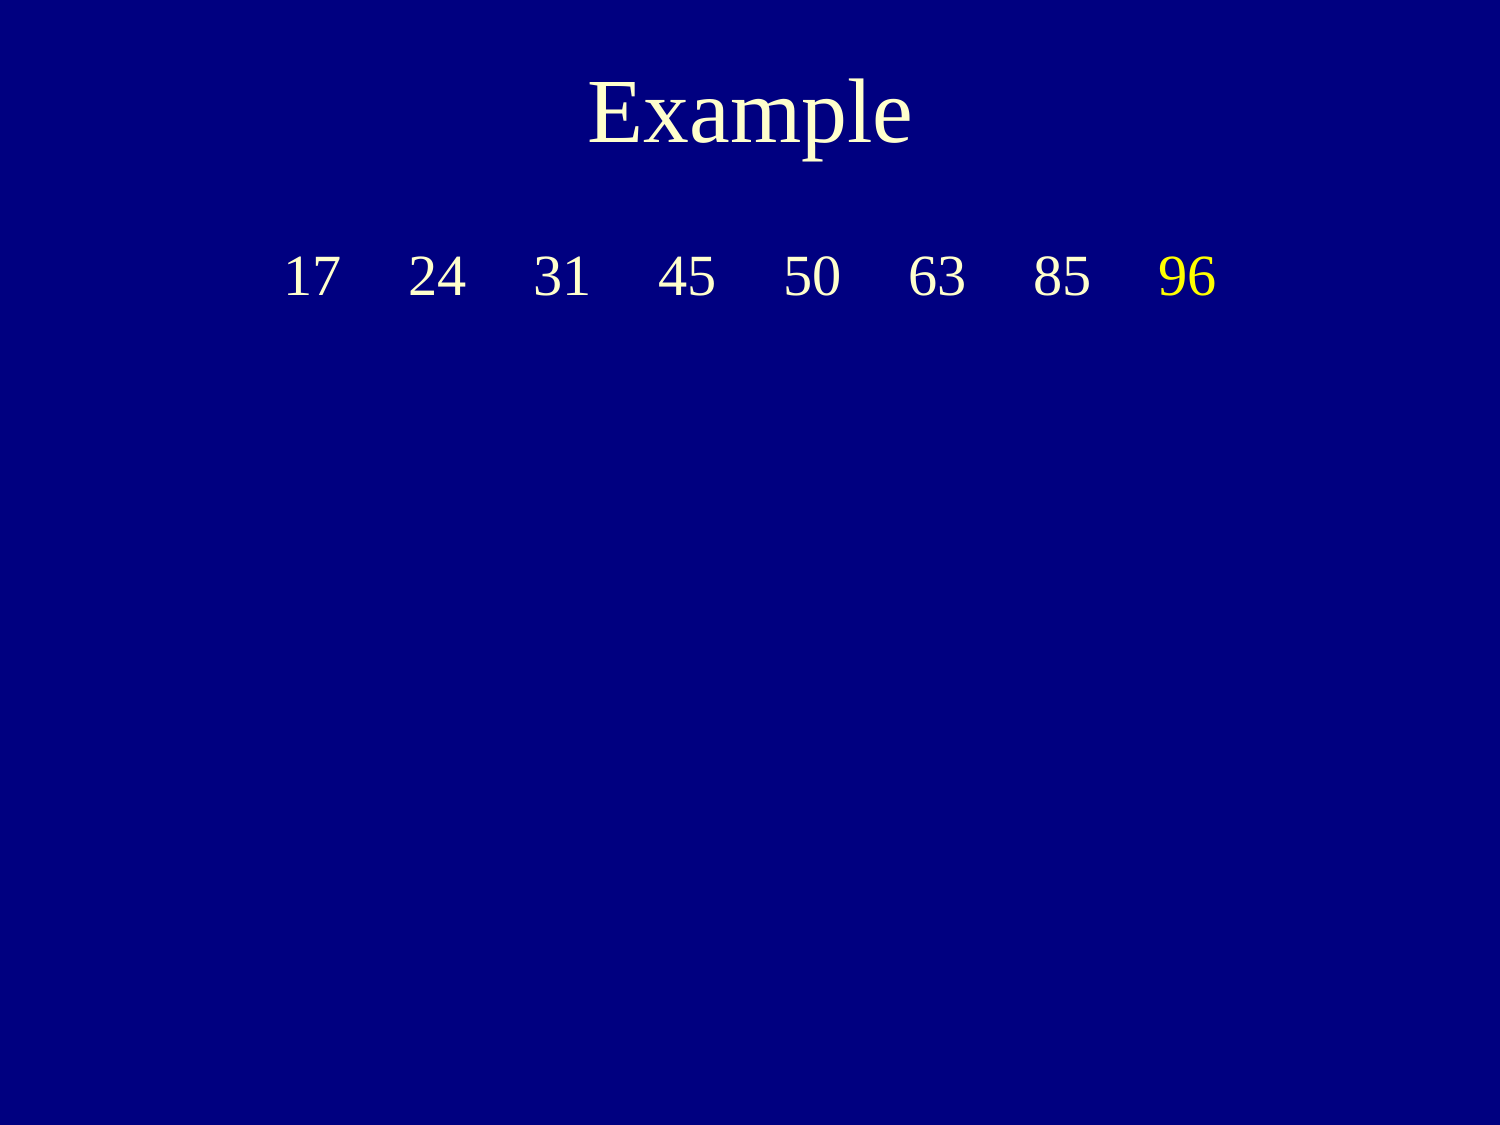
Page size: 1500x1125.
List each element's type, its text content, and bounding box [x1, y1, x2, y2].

table_header 85 [1000, 229, 1125, 325]
table_header 31 [500, 229, 625, 325]
table_header 45 [625, 229, 750, 325]
table_header 63 [875, 229, 1000, 325]
title Example [22, 43, 1480, 169]
table_header 17 [250, 229, 375, 325]
table_header 24 [375, 229, 500, 325]
table_header 96 [1125, 229, 1250, 325]
table_header 50 [750, 229, 875, 325]
